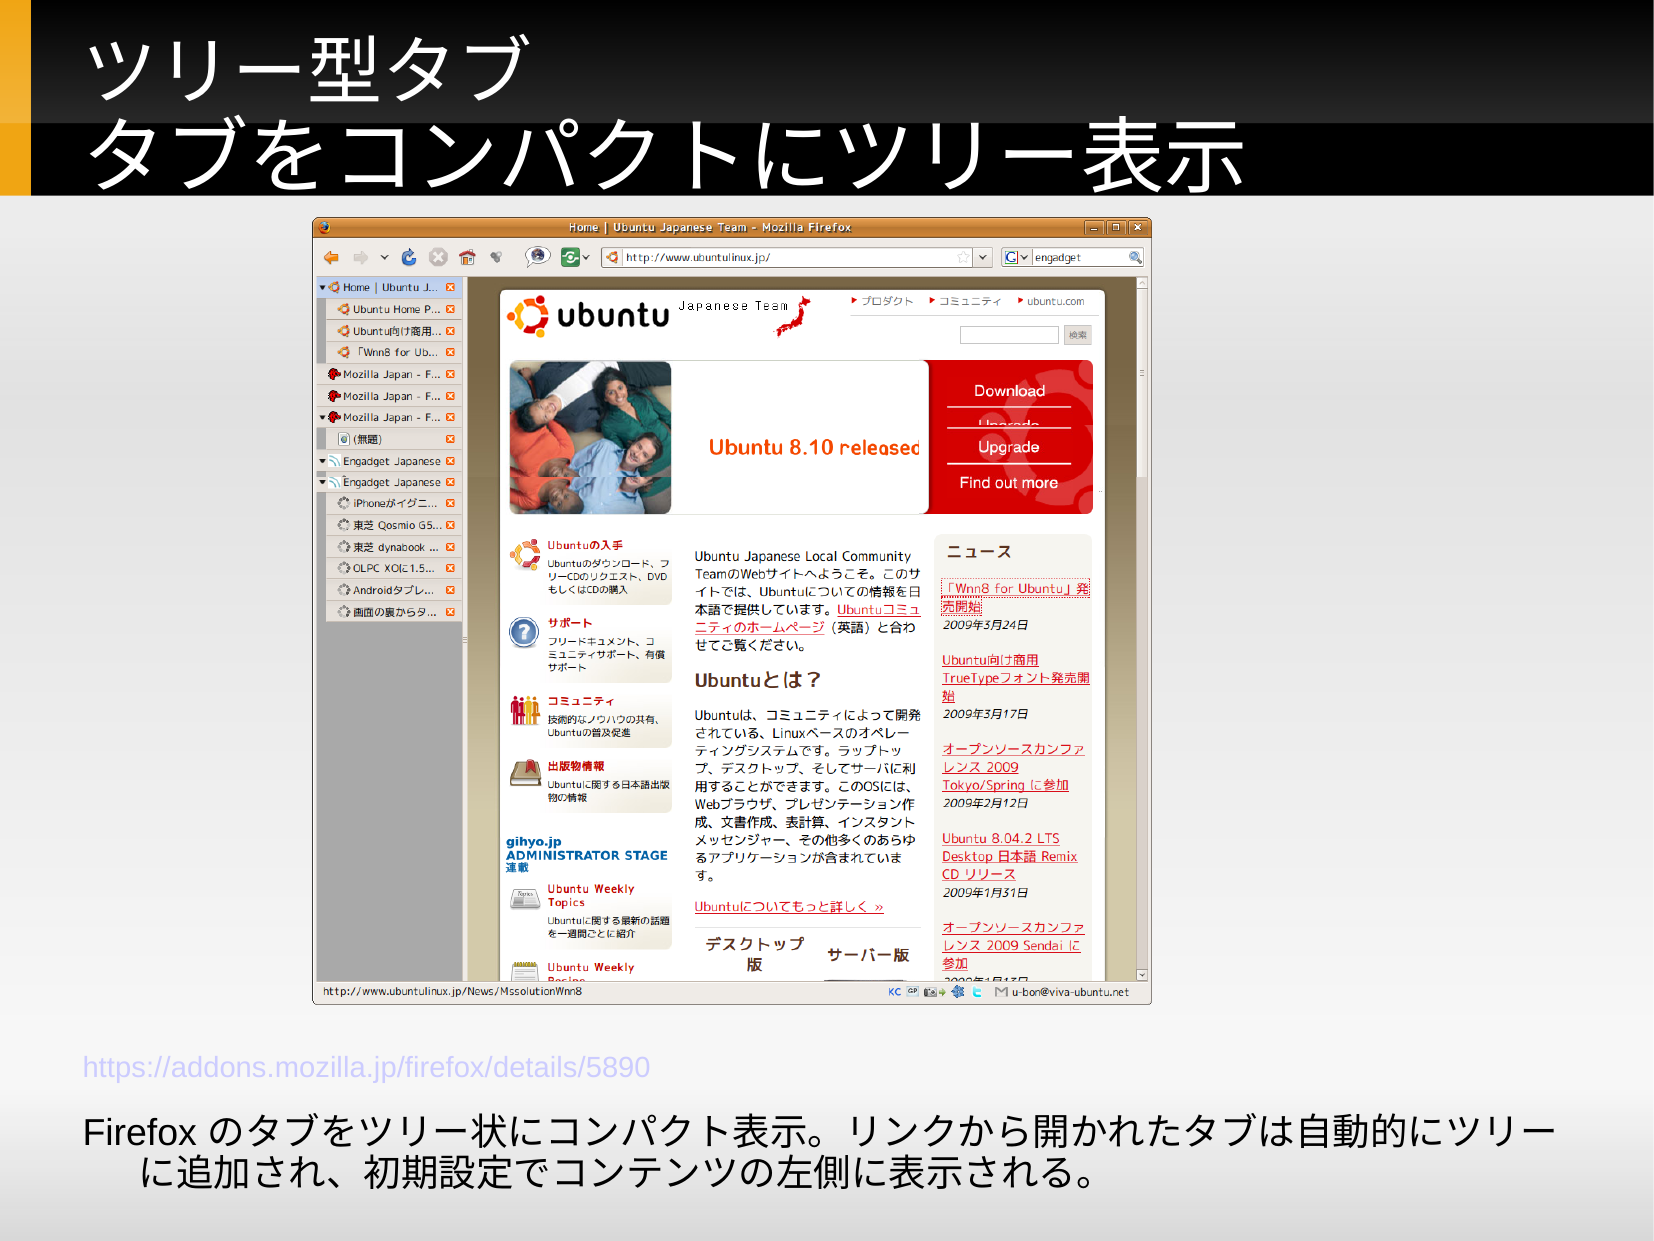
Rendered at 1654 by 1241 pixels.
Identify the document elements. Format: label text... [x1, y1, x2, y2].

title ツリー型タブ タブをコンパクトにツリー表示 [82, 23, 1571, 209]
picture [0, 0, 1654, 1241]
list https://addons.mozilla.jp/firefox/details/5890 Firefox のタブをツリー状にコンパクト表示。リンクから開かれたタブは自動的にツリーに追加され、初期設定でコンテンツの左側に表示される。 [82, 1051, 1571, 1211]
